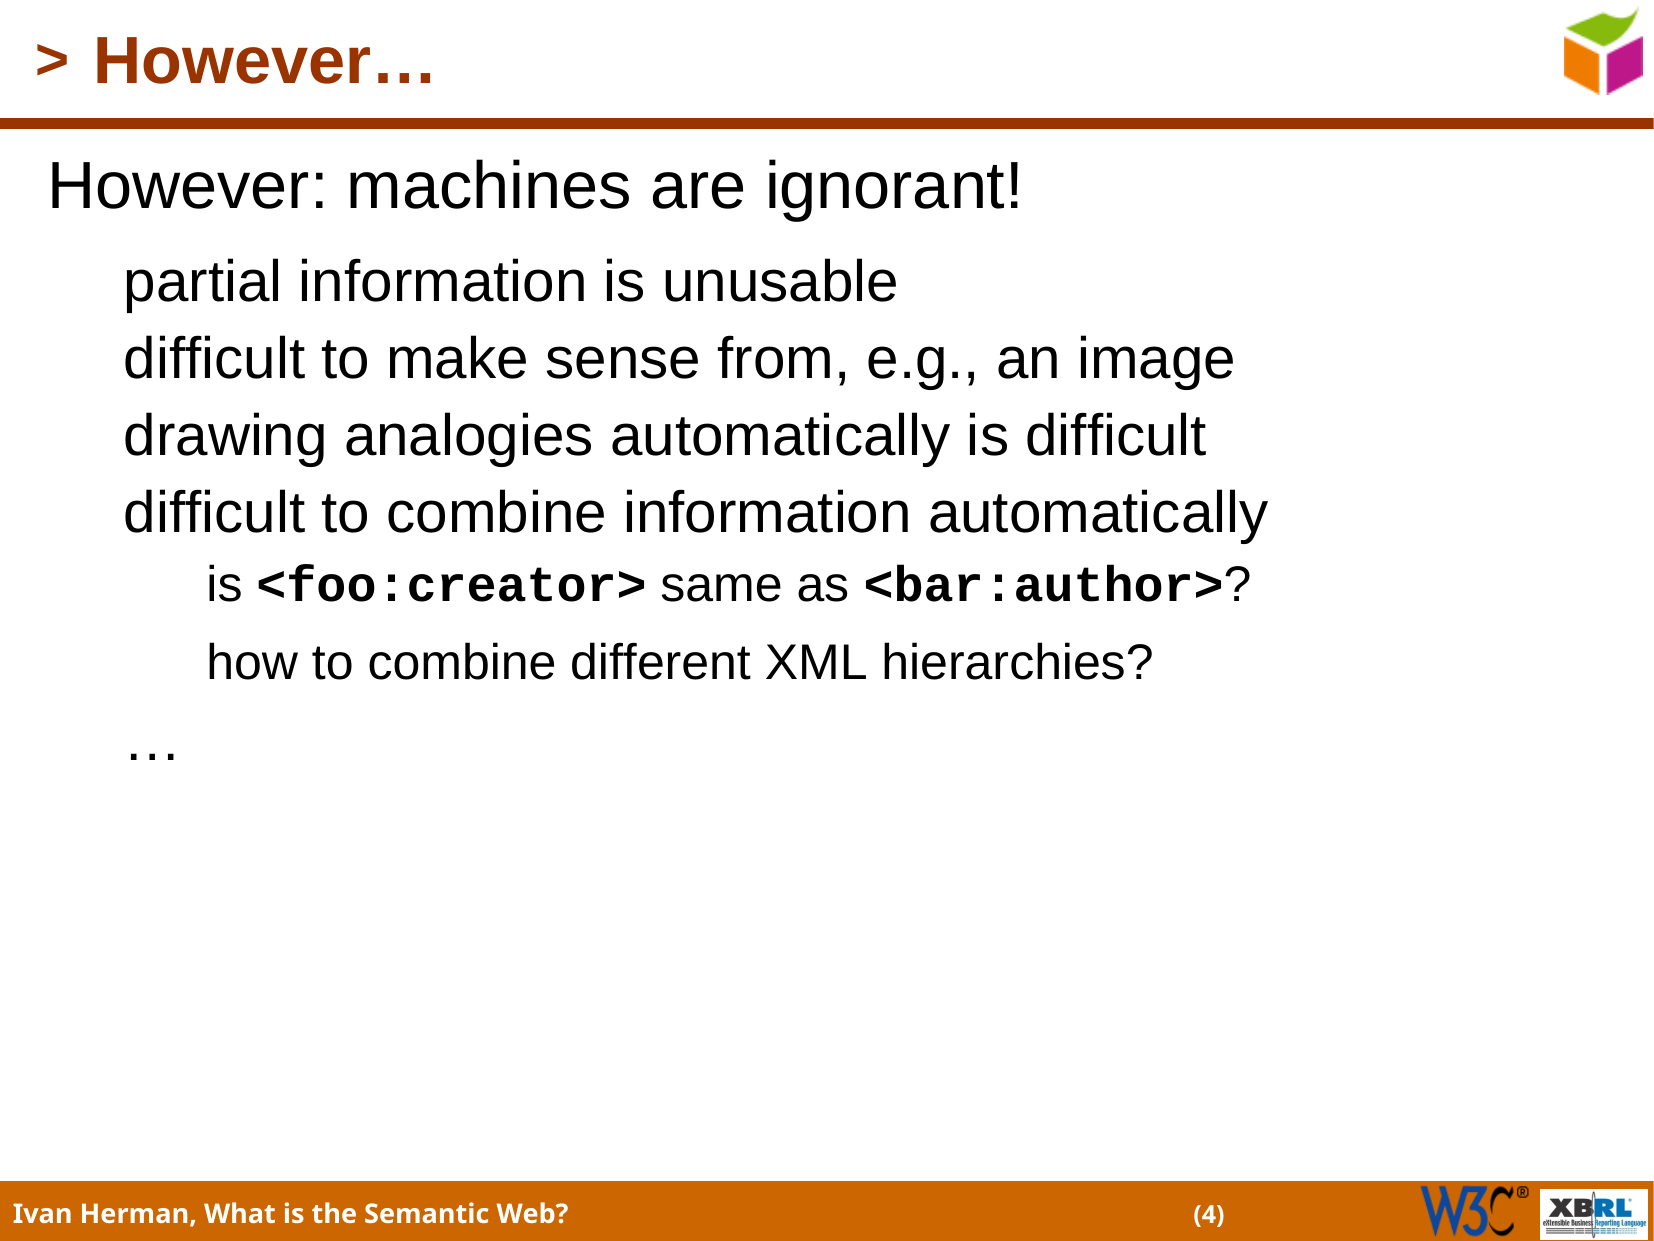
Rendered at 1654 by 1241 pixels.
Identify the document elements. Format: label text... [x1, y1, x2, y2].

picture [1417, 1183, 1533, 1240]
picture [1564, 5, 1643, 95]
title However… [93, 0, 1493, 119]
list However: machines are ignorant! partial information is unusable difficult to make sense from, e.g., an image drawing analogies automatically is difficult difficult to combine information automatically is <foo:creator> same as <bar:author>? how to combine different XML hierarchies? … [29, 147, 1624, 1134]
picture [1540, 1189, 1648, 1240]
